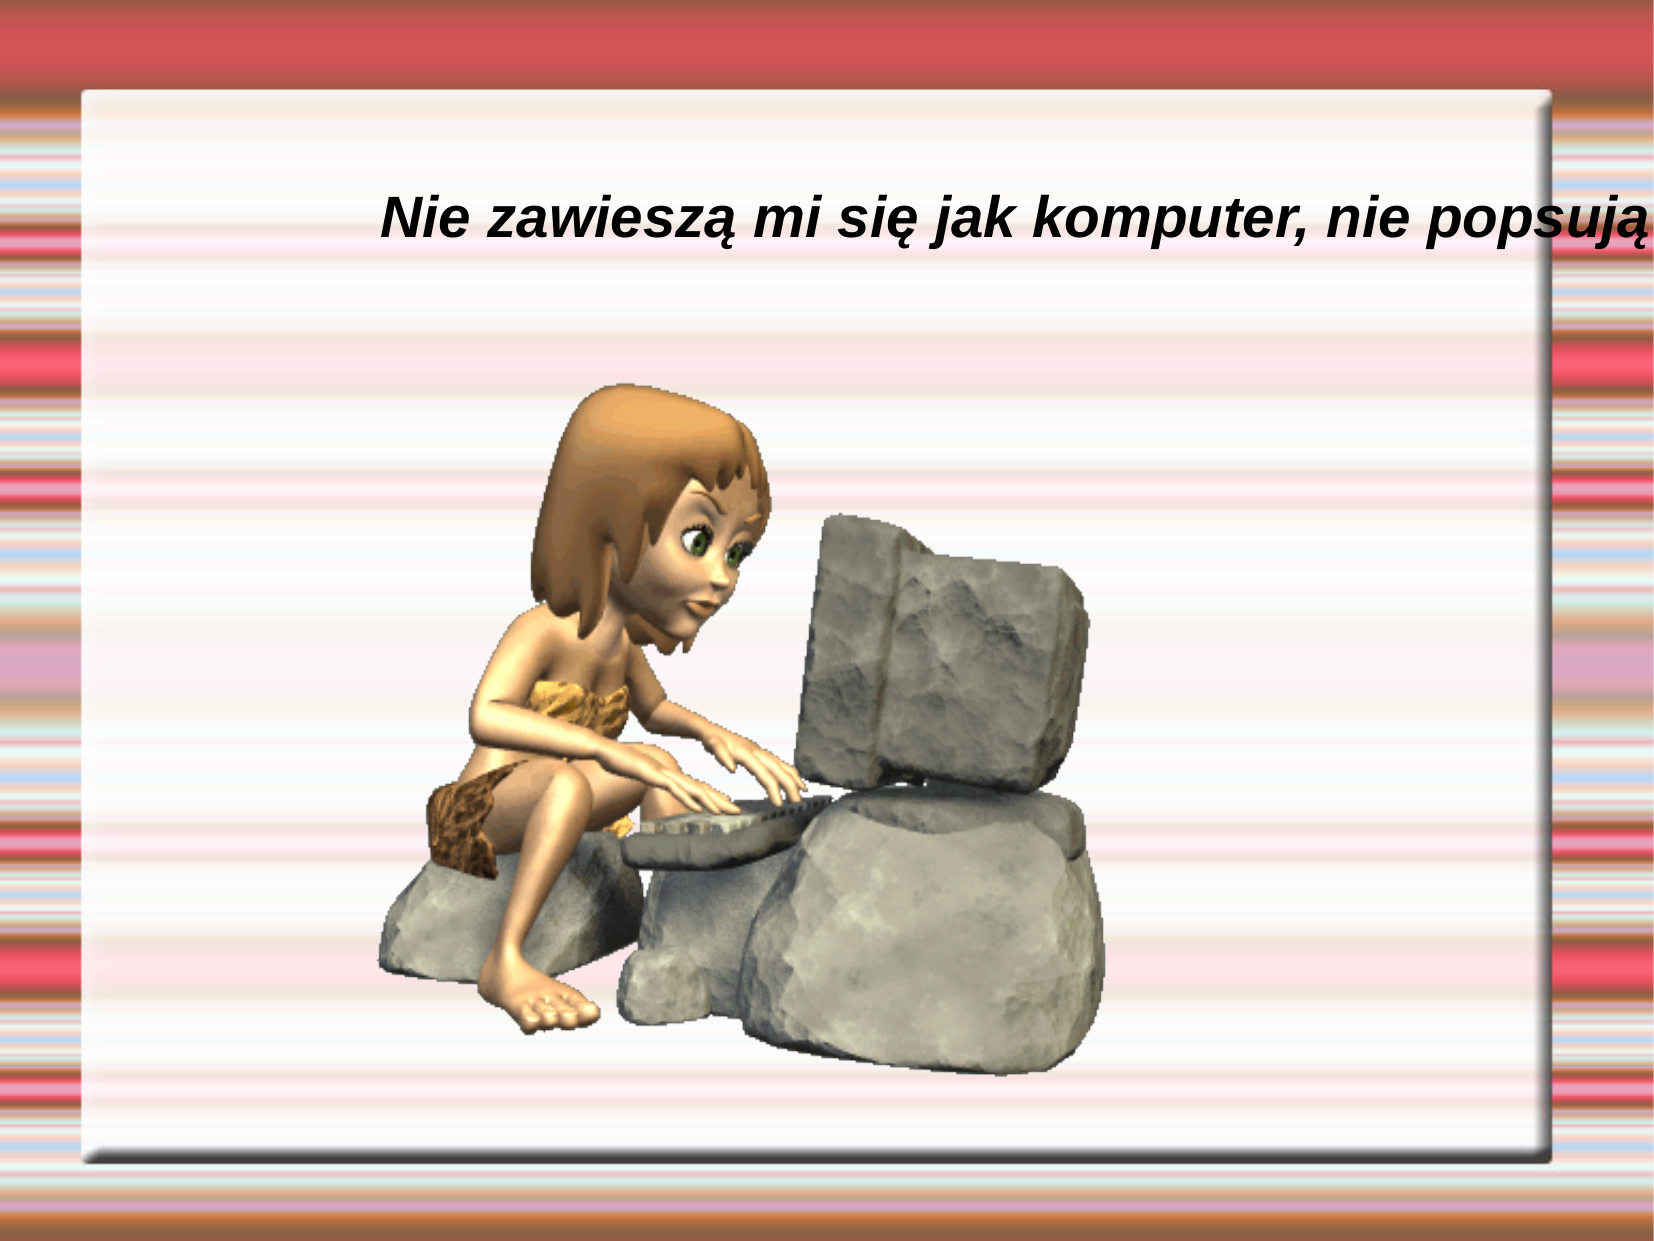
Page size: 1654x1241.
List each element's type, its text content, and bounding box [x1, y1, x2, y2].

picture [330, 365, 1164, 1087]
text_box Nie zawieszą mi się jak komputer, nie popsują wzroku [366, 177, 1406, 590]
